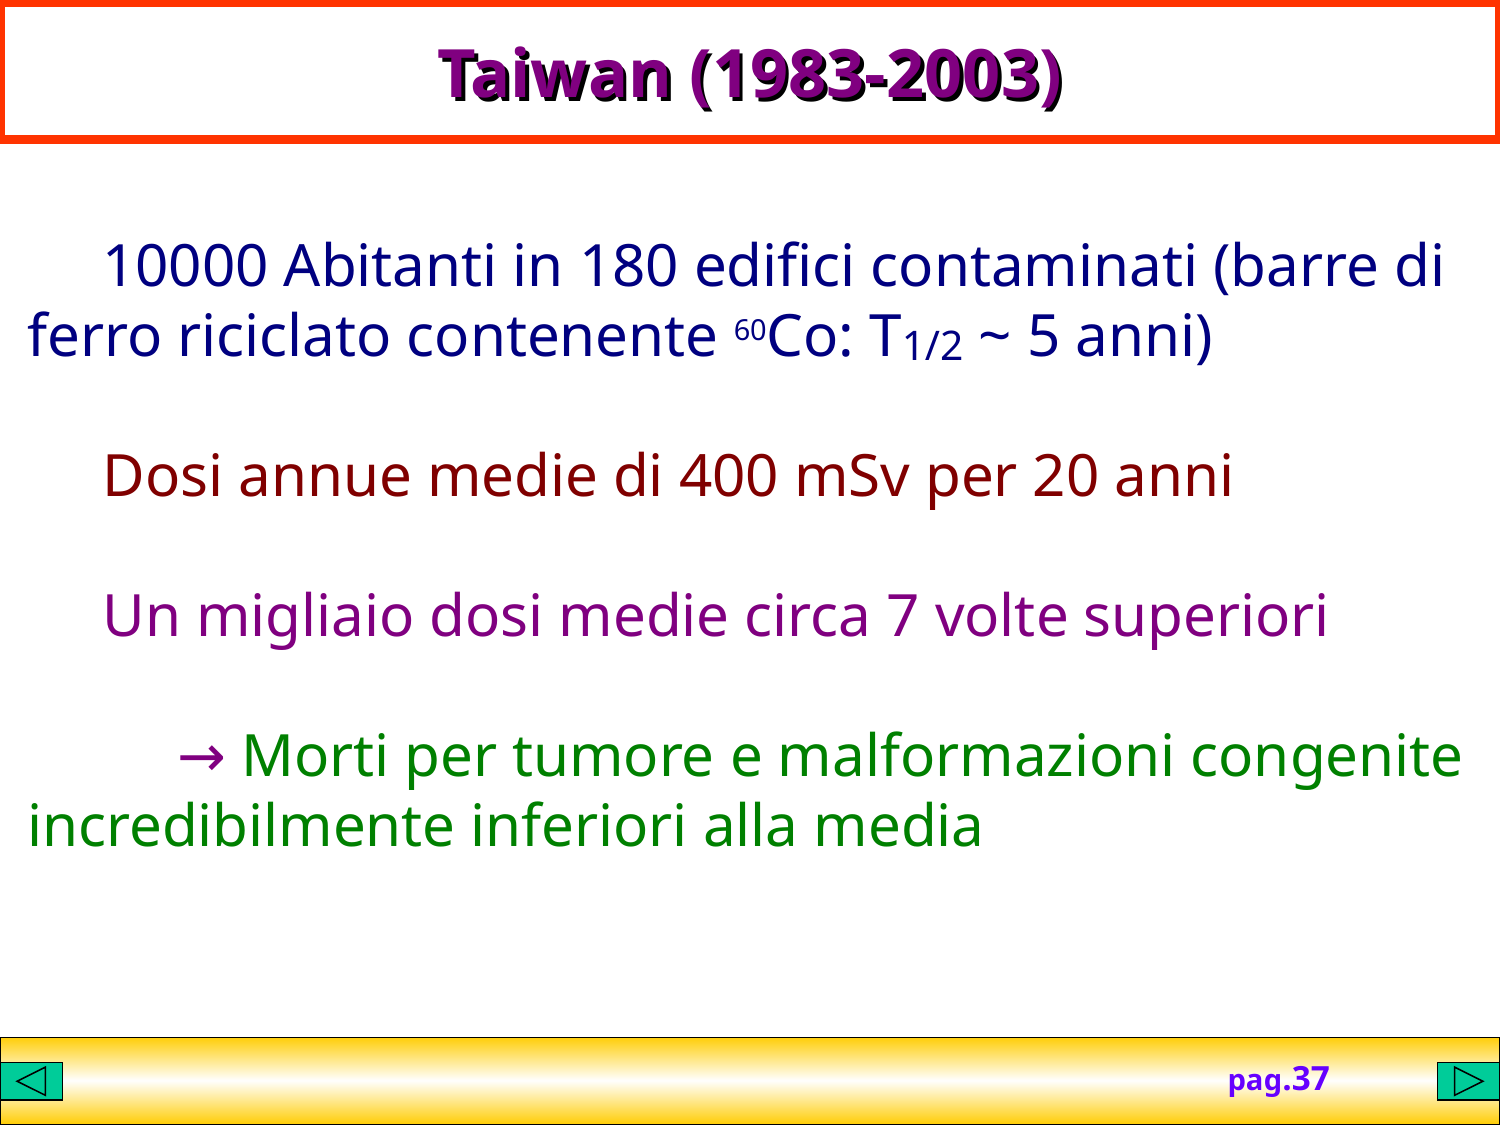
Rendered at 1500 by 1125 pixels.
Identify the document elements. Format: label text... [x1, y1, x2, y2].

title Taiwan (1983-2003) [0, 2, 1500, 140]
text_box 10000 Abitanti in 180 edifici contaminati (barre di ferro riciclato contenente 60Co: T1/2 ~ 5 anni) Dosi annue medie di 400 mSv per 20 anni Un migliaio dosi medie circa 7 volte superiori → Morti per tumore e malformazioni congenite incredibilmente inferiori alla media [12, 220, 1490, 880]
